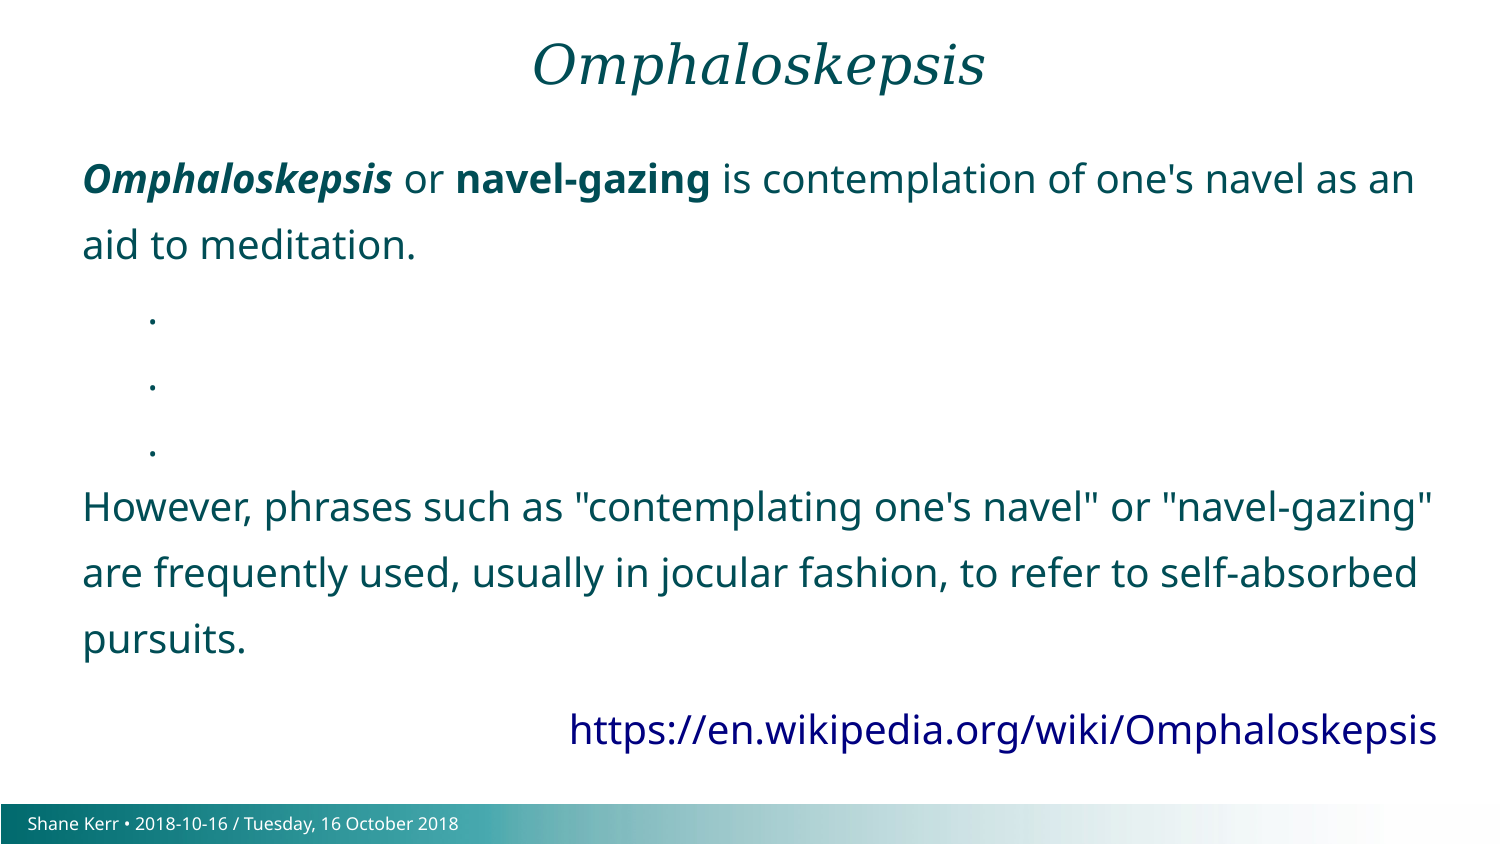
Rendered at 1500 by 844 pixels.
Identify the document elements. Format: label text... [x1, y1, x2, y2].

title Omphaloskepsis [82, 21, 1439, 109]
picture [1, 804, 1500, 844]
list Omphaloskepsis or navel-gazing is contemplation of one's navel as an aid to meditation. . . . However, phrases such as "contemplating one's navel" or "navel-gazing" are frequently used, usually in jocular fashion, to refer to self-absorbed pursuits. https://en.wikipedia.org/wiki/Omphaloskepsis [82, 139, 1439, 760]
